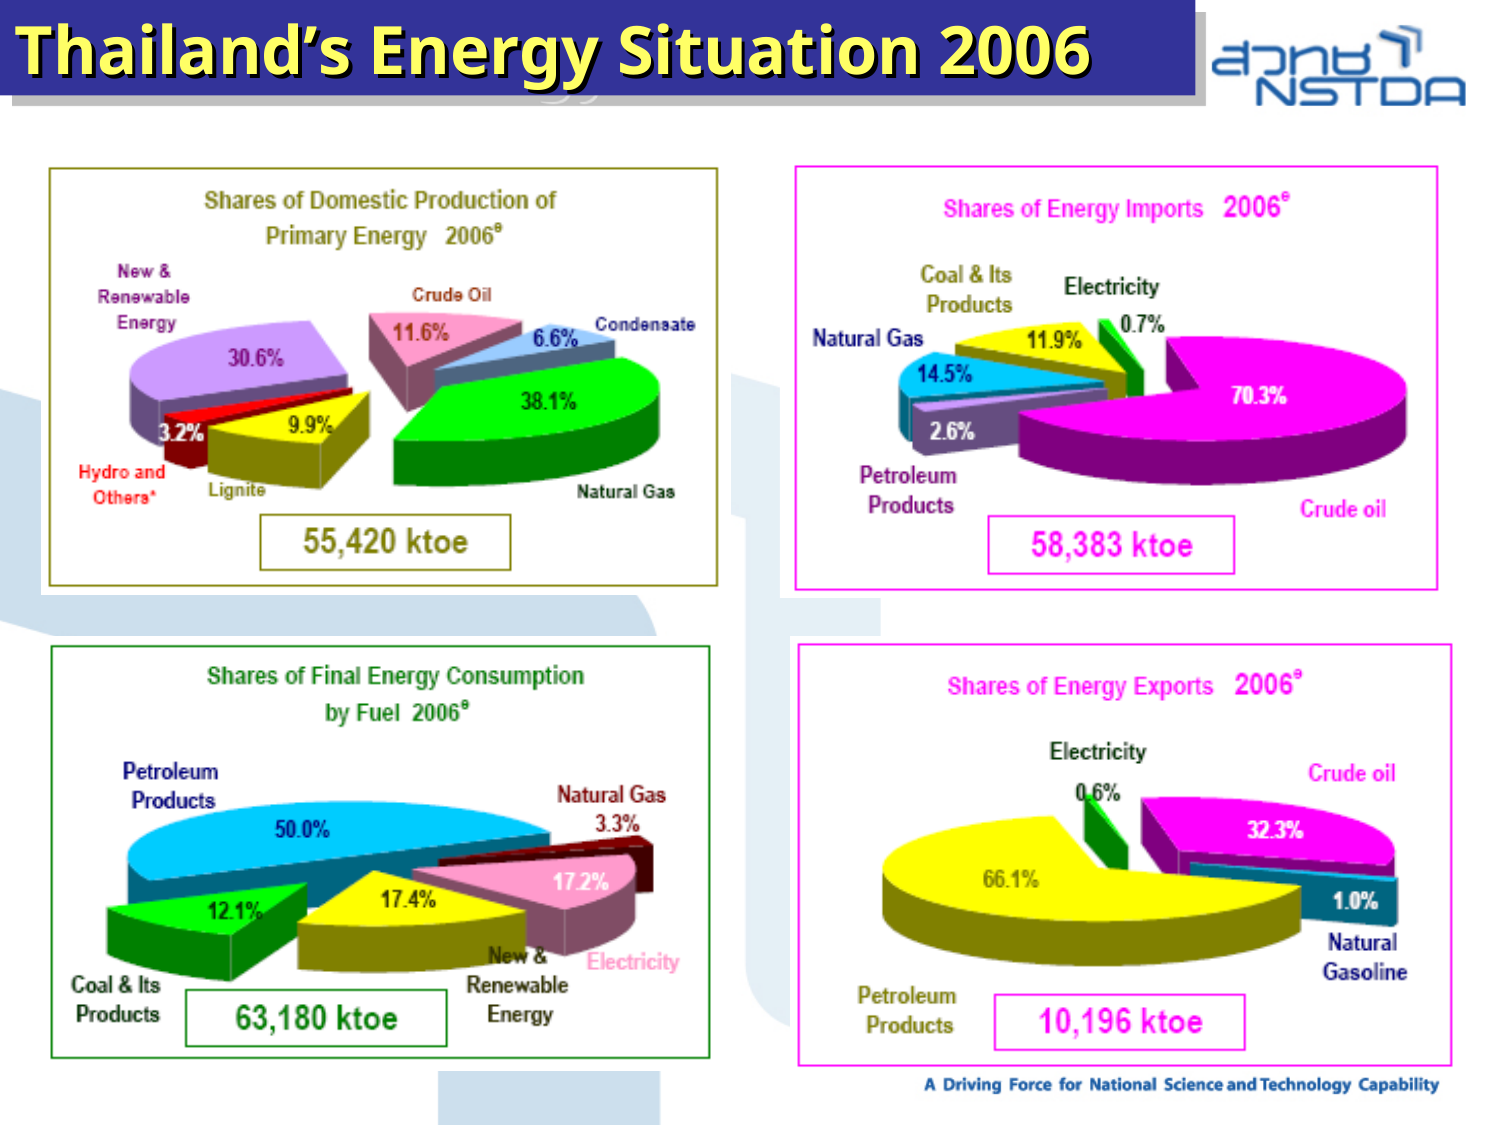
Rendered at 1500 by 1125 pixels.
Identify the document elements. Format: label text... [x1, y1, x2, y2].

picture [0, 0, 1500, 1125]
text_box Thailand’s Energy Situation 2006 [0, 0, 1196, 96]
